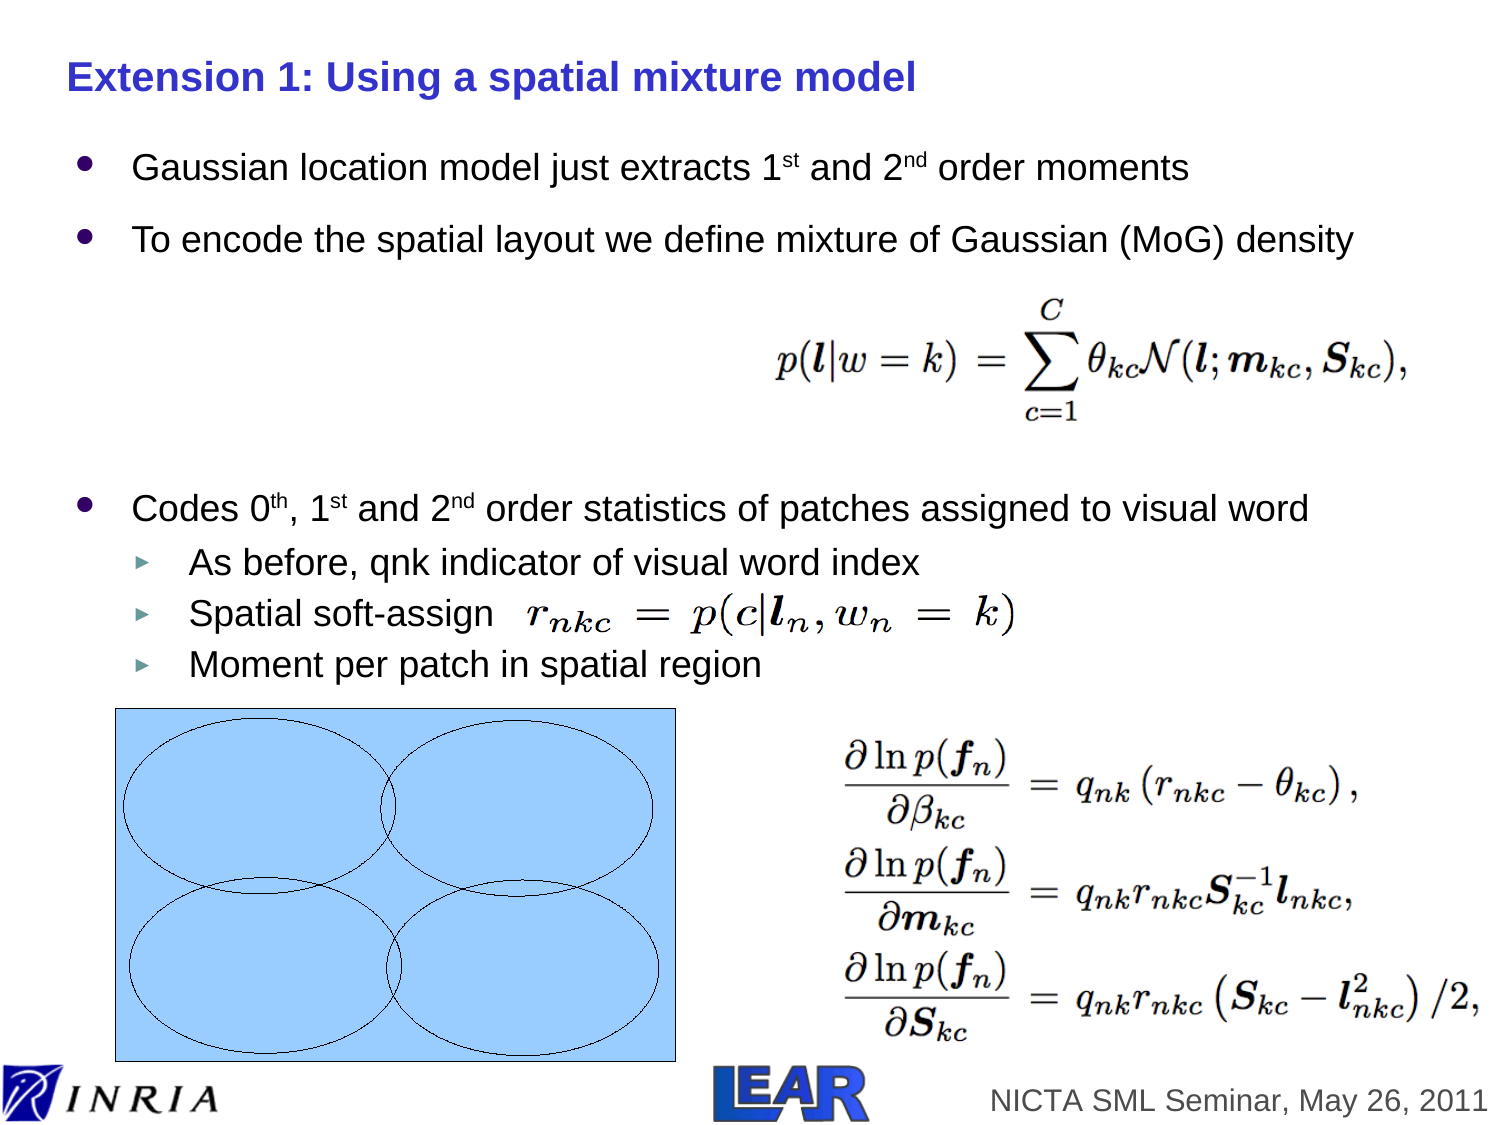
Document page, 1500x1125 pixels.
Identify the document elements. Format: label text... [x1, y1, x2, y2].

picture [709, 1063, 872, 1124]
list Gaussian location model just extracts 1st and 2nd order moments To encode the spatial layout we define mixture of Gaussian (MoG) density Codes 0th, 1st and 2nd order statistics of patches assigned to visual word As before, qnk indicator of visual word index Spatial soft-assign Moment per patch in spatial region [75, 146, 1430, 1024]
picture [758, 285, 1414, 430]
picture [515, 586, 1024, 642]
text_box [115, 1024, 676, 1062]
picture [814, 723, 1493, 1060]
title Extension 1: Using a spatial mixture model [51, 34, 1459, 118]
picture [0, 1050, 361, 1125]
